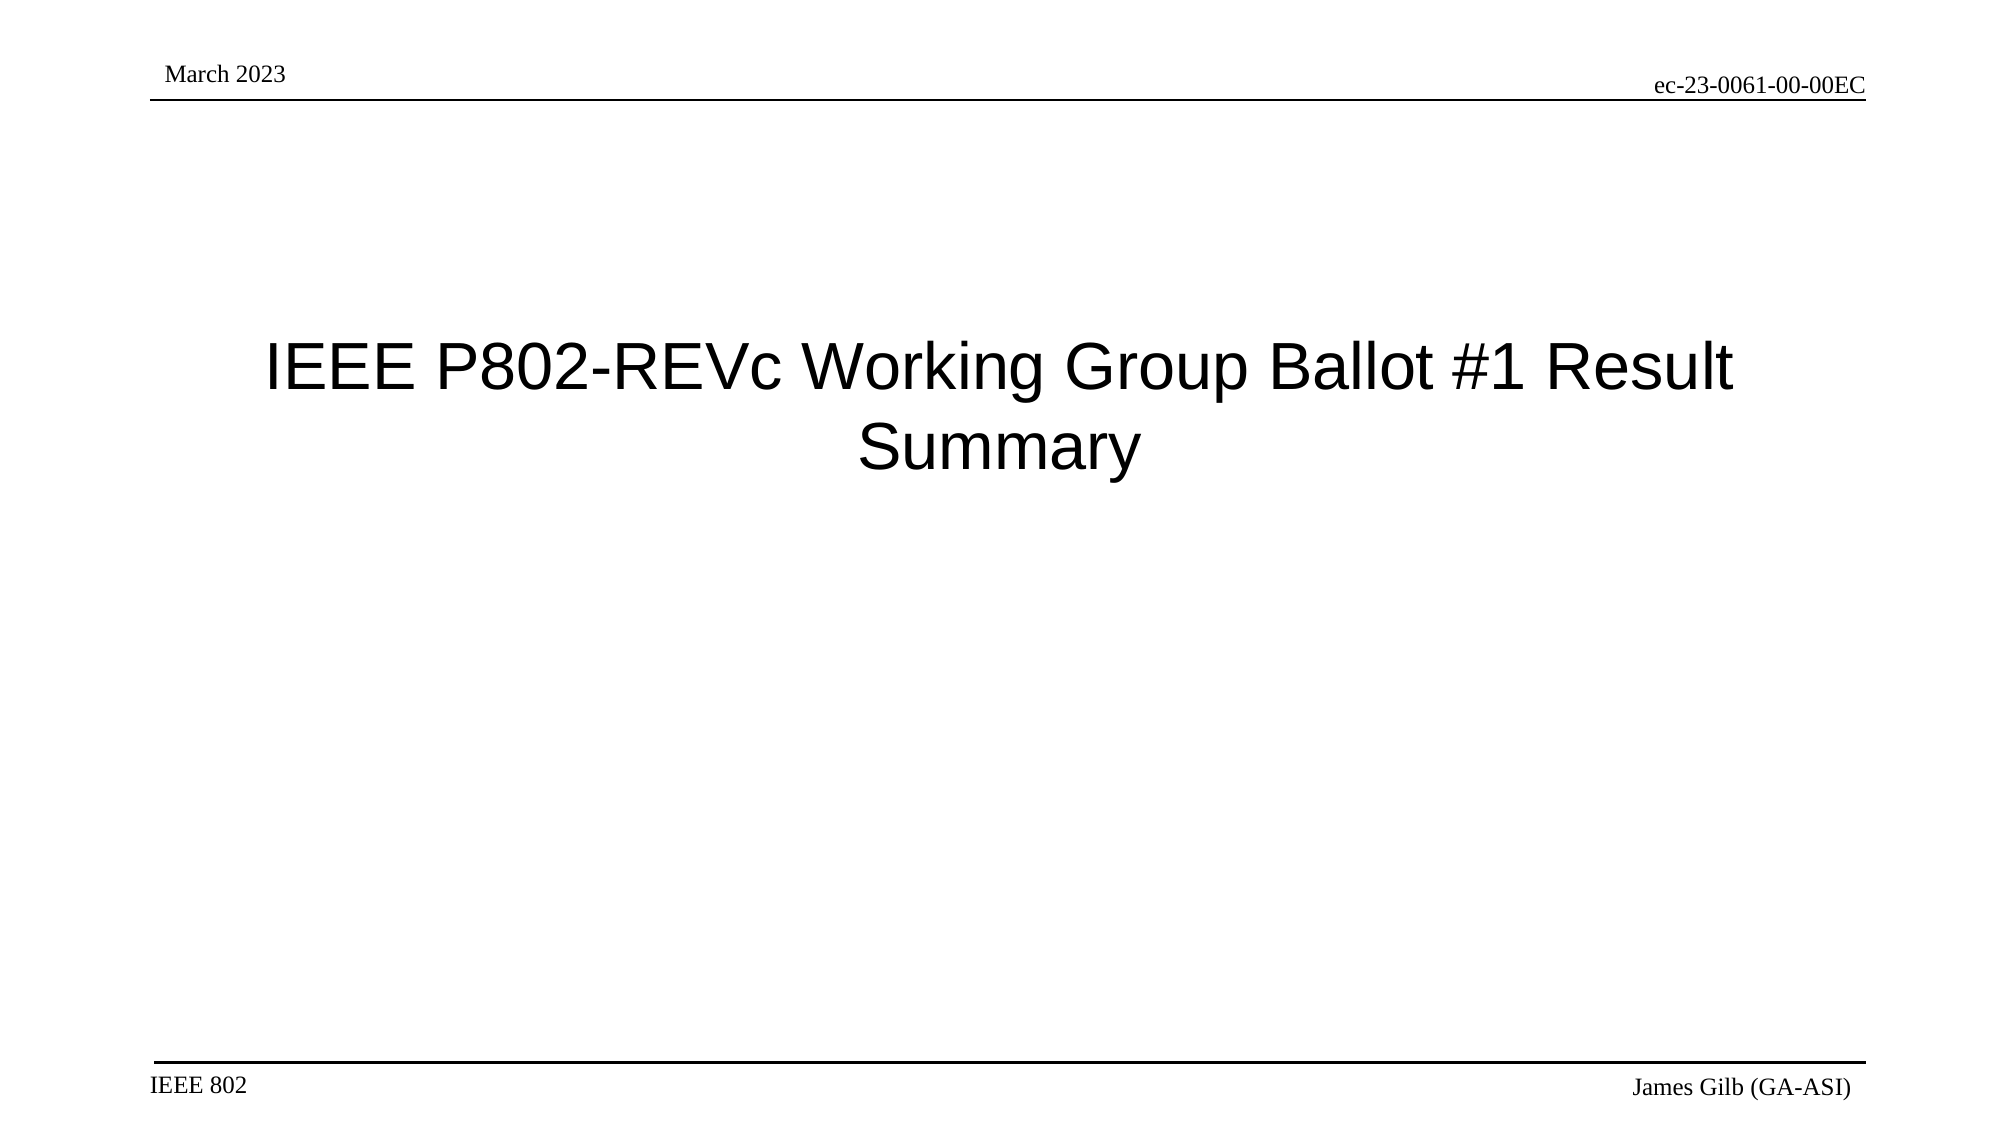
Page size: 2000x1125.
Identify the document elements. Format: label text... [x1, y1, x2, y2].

subtitle IEEE P802-REVc Working Group Ballot #1 Result Summary [125, 112, 1876, 693]
